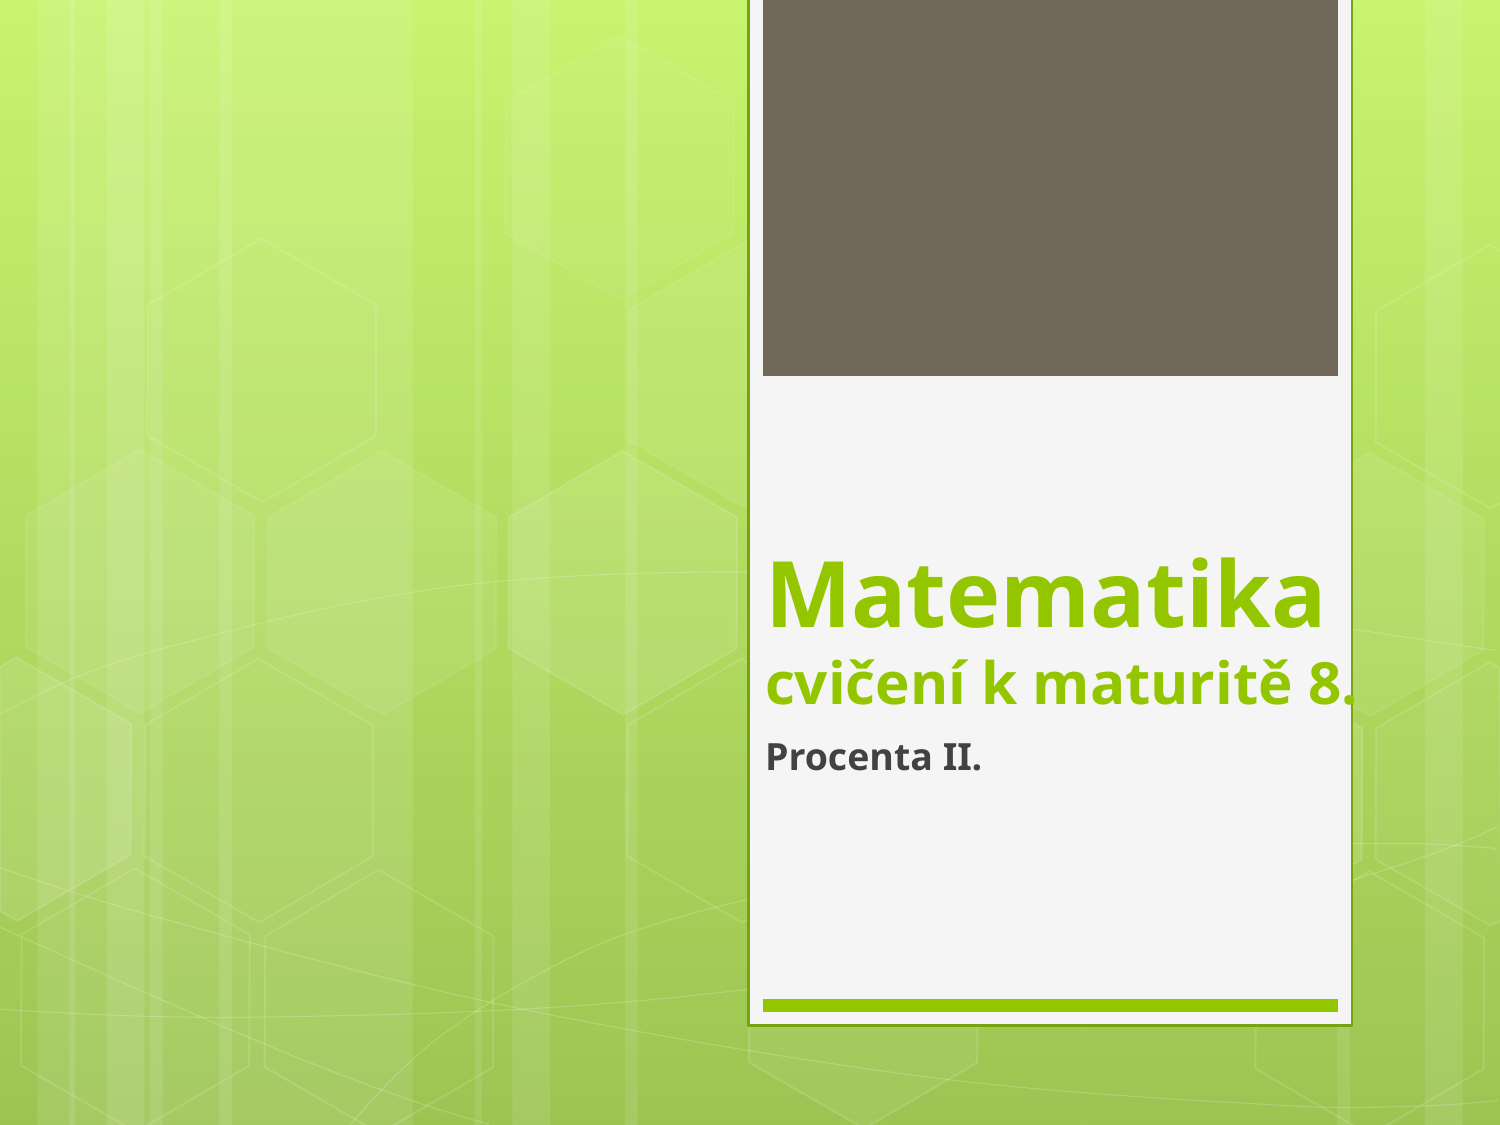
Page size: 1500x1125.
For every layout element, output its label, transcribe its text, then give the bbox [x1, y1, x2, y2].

subtitle Procenta II. [750, 725, 1320, 933]
title Matematika cvičení k maturitě 8. [750, 444, 1400, 724]
